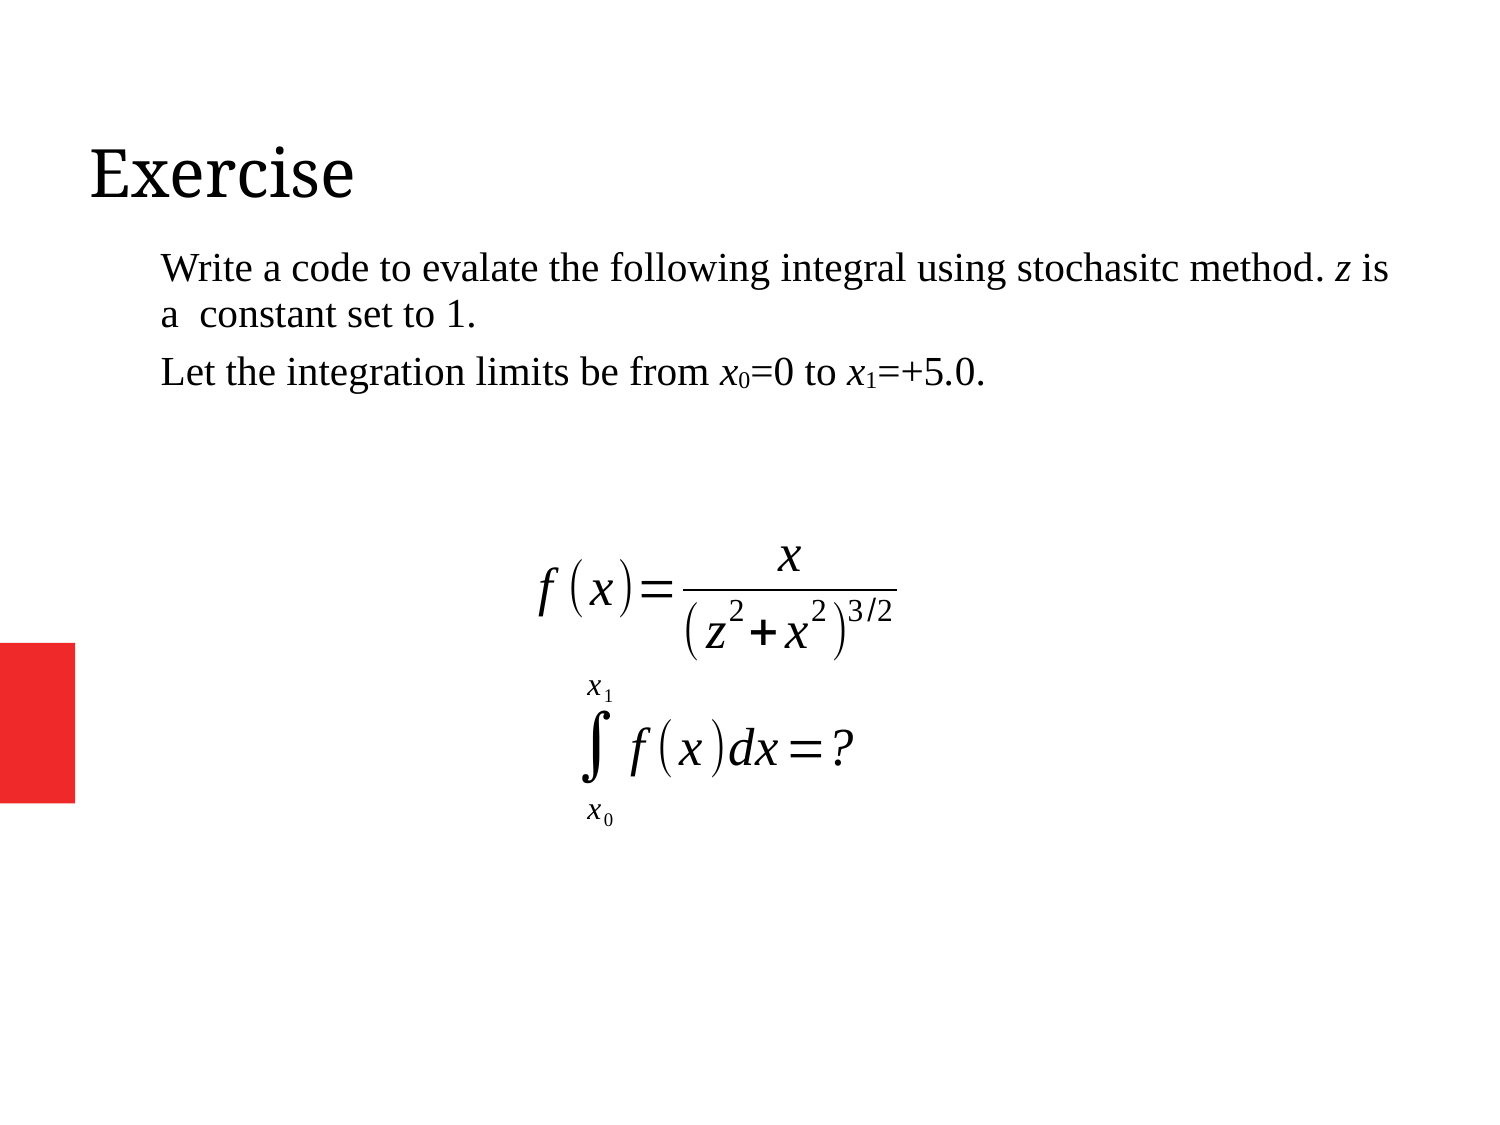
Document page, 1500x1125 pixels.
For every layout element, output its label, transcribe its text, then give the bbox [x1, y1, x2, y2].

list Write a code to evalate the following integral using stochasitc method. z is a constant set to 1. Let the integration limits be from x0=0 to x1=+5.0. [75, 237, 1426, 1005]
chart [525, 525, 912, 831]
title Exercise [75, 24, 1426, 225]
